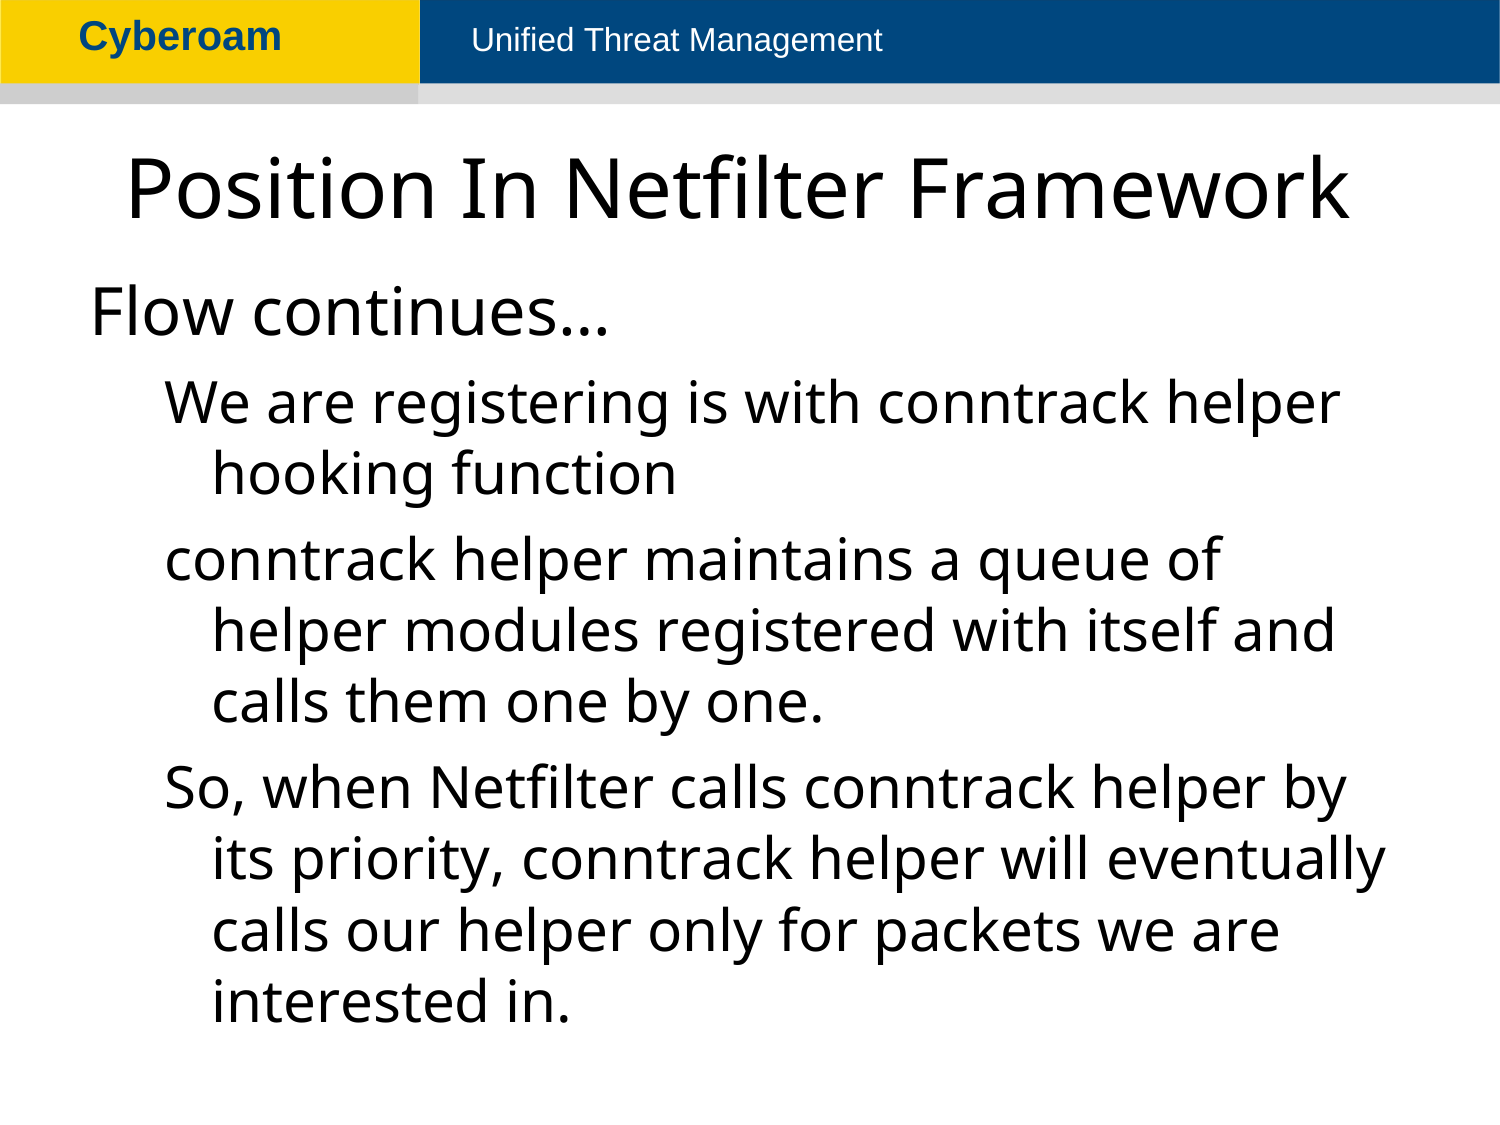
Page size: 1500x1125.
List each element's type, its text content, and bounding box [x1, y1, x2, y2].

list Flow continues… We are registering is with conntrack helper hooking function conntrack helper maintains a queue of helper modules registered with itself and calls them one by one. So, when Netfilter calls conntrack helper by its priority, conntrack helper will eventually calls our helper only for packets we are interested in. [75, 262, 1426, 1006]
title Position In Netfilter Framework [75, 112, 1426, 240]
picture [0, 0, 1500, 83]
